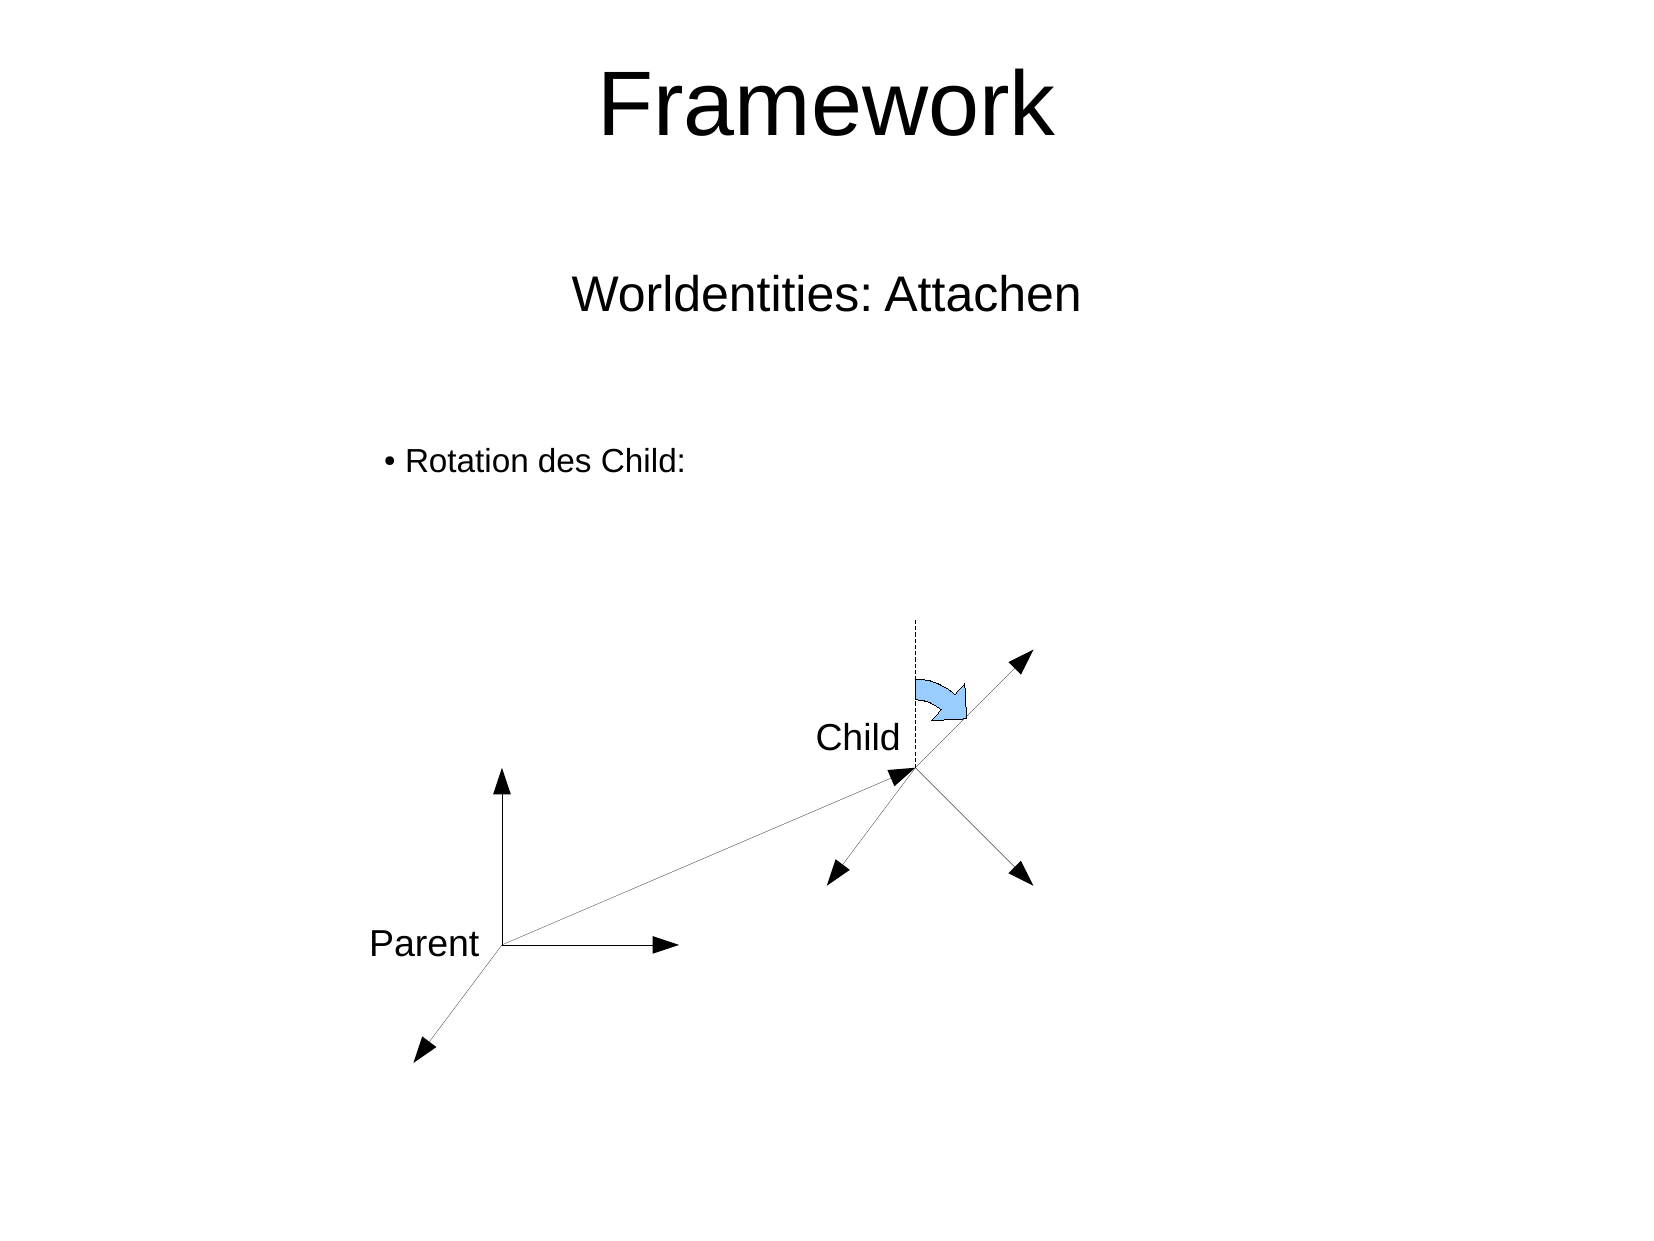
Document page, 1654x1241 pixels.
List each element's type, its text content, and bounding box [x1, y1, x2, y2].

text_box [915, 679, 967, 721]
title Framework [82, 0, 1571, 208]
text_box Parent [354, 915, 495, 975]
text_box Child [800, 708, 916, 766]
text_box Worldentities: Attachen [82, 265, 1571, 325]
text_box Rotation des Child: [383, 442, 1359, 502]
